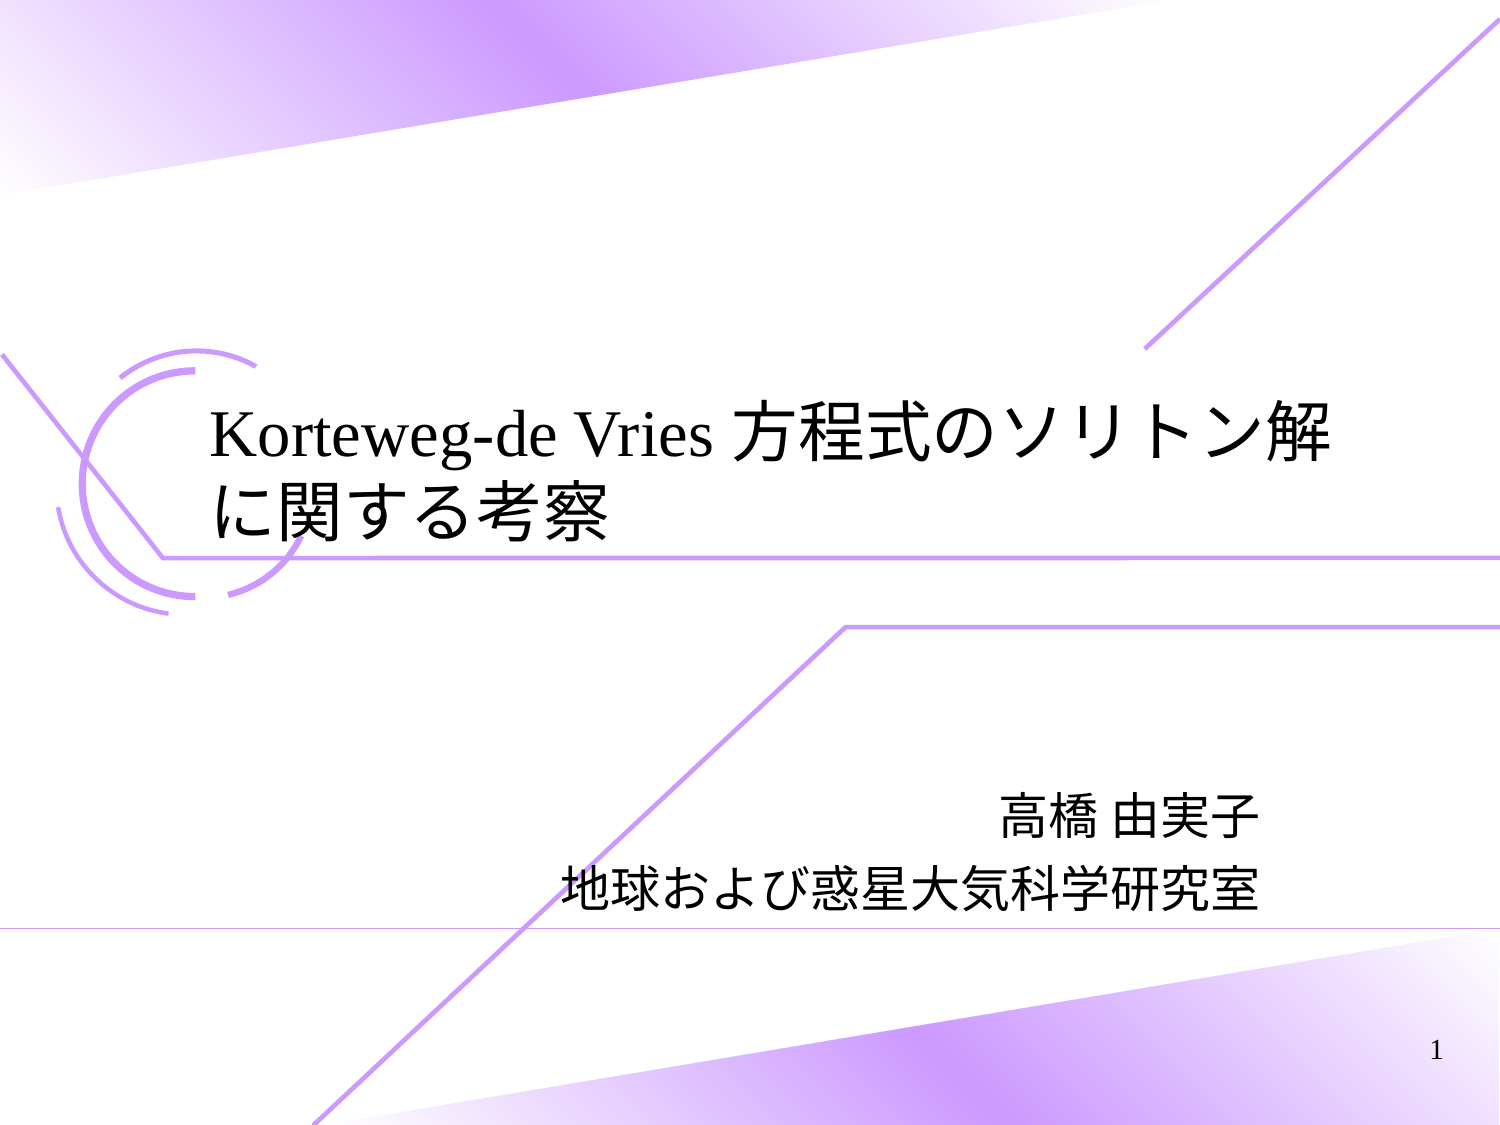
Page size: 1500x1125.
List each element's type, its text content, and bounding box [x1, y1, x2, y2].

text_box 高橋 由実子 地球および惑星大気科学研究室 [225, 637, 1276, 926]
title Korteweg-de Vries 方程式のソリトン解 に関する考察 [194, 349, 1388, 591]
